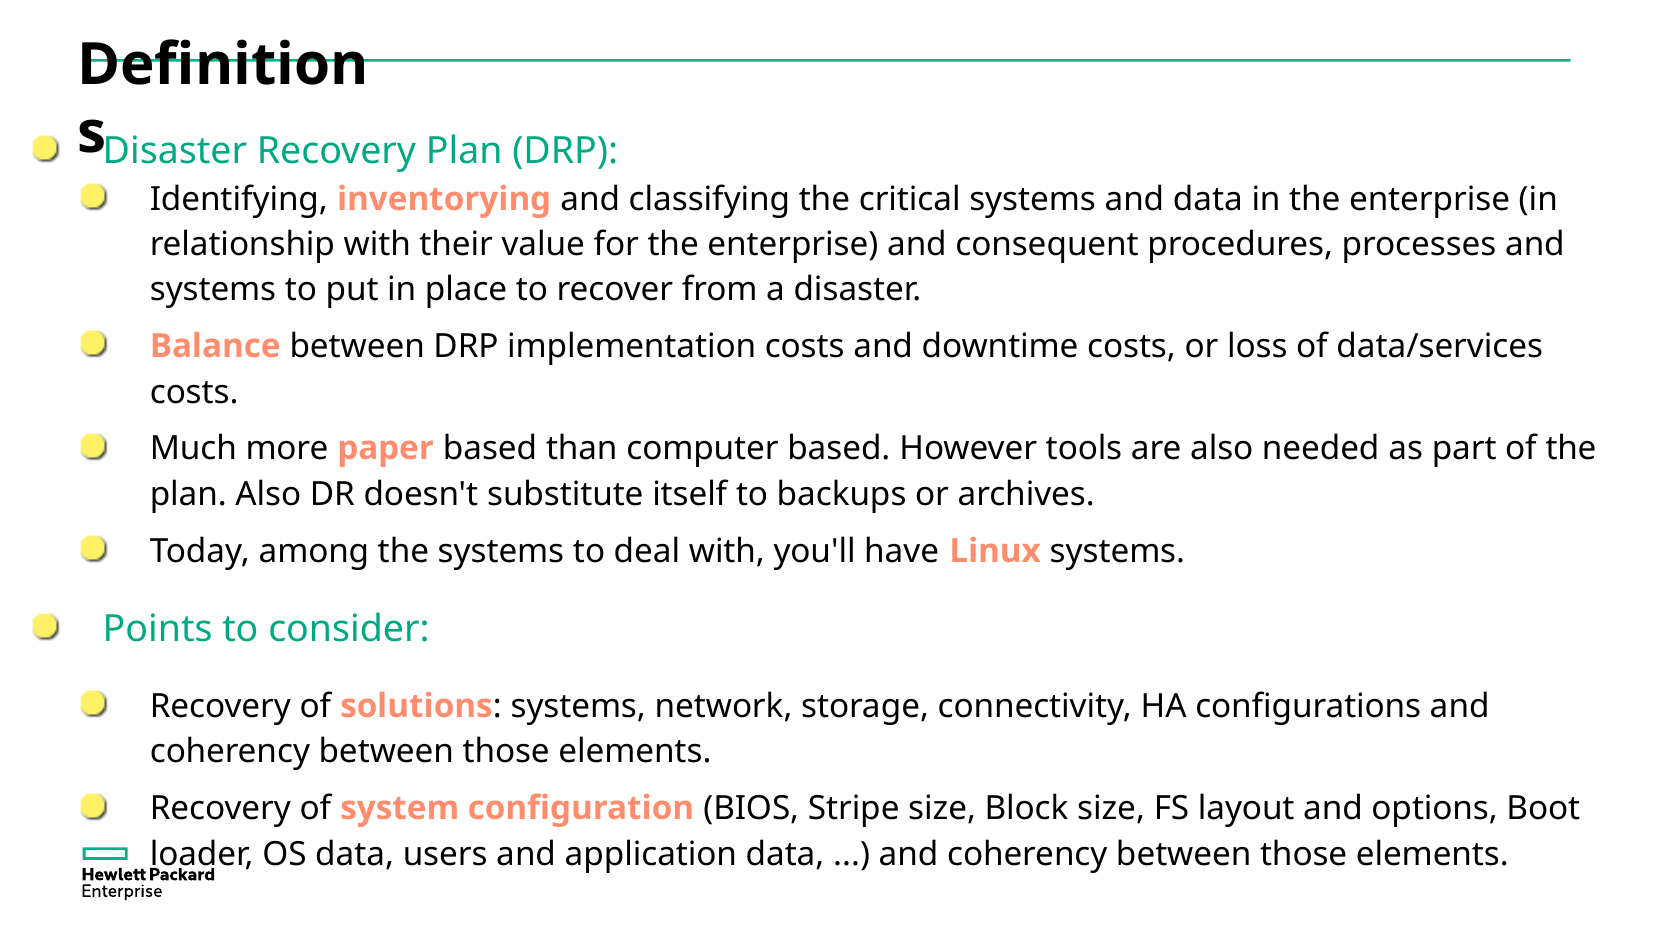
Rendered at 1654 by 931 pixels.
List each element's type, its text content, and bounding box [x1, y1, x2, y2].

text_box Definitions [62, 49, 397, 147]
text_box Disaster Recovery Plan (DRP): Identifying, inventorying and classifying the critical systems and data in the enterprise (in relationship with their value for the enterprise) and consequent procedures, processes and systems to put in place to recover from a disaster. Balance between DRP implementation costs and downtime costs, or loss of data/services costs. Much more paper based than computer based. However tools are also needed as part of the plan. Also DR doesn't substitute itself to backups or archives. Today, among the systems to deal with, you'll have Linux systems. Points to consider: Recovery of solutions: systems, network, storage, connectivity, HA configurations and coherency between those elements. Recovery of system configuration (BIOS, Stripe size, Block size, FS layout and options, Boot loader, OS data, users and application data, ...) and coherency between those elements. [5, 28, 1653, 931]
